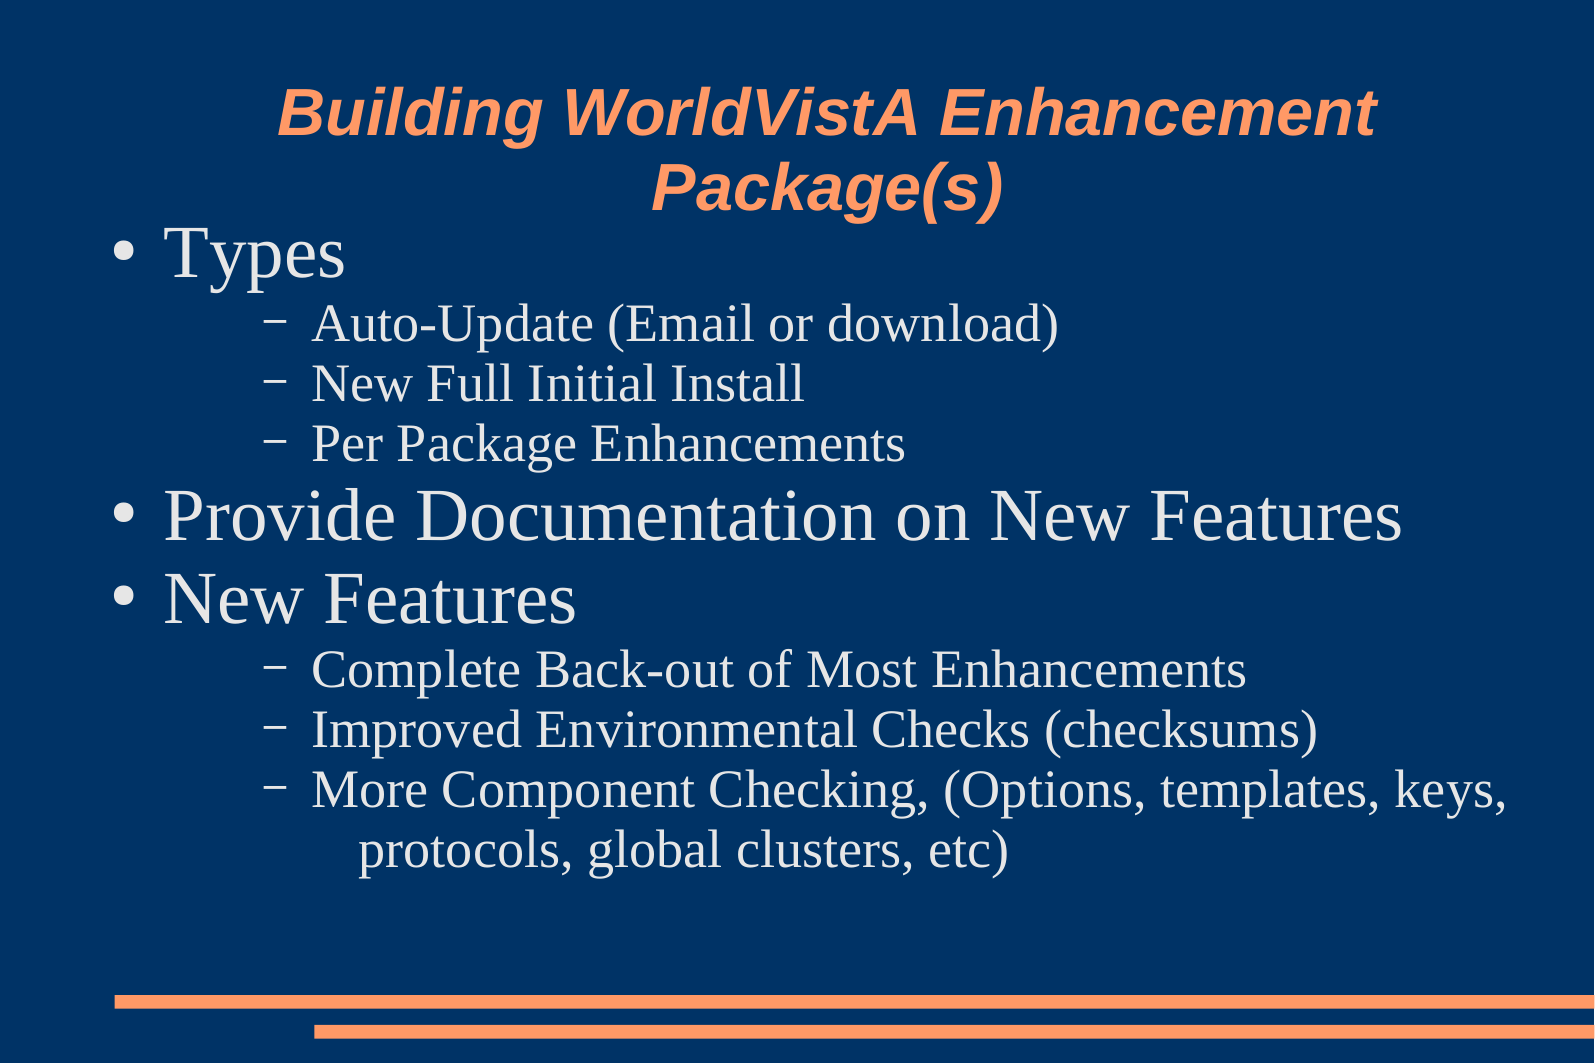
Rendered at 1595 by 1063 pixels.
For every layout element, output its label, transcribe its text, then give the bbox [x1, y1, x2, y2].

list Types Auto-Update (Email or download) New Full Initial Install Per Package Enhancements Provide Documentation on New Features New Features Complete Back-out of Most Enhancements Improved Environmental Checks (checksums) More Component Checking, (Options, templates, keys, protocols, global clusters, etc) [75, 210, 1515, 1063]
title Building WorldVistA Enhancement Package(s) [121, 46, 1534, 254]
